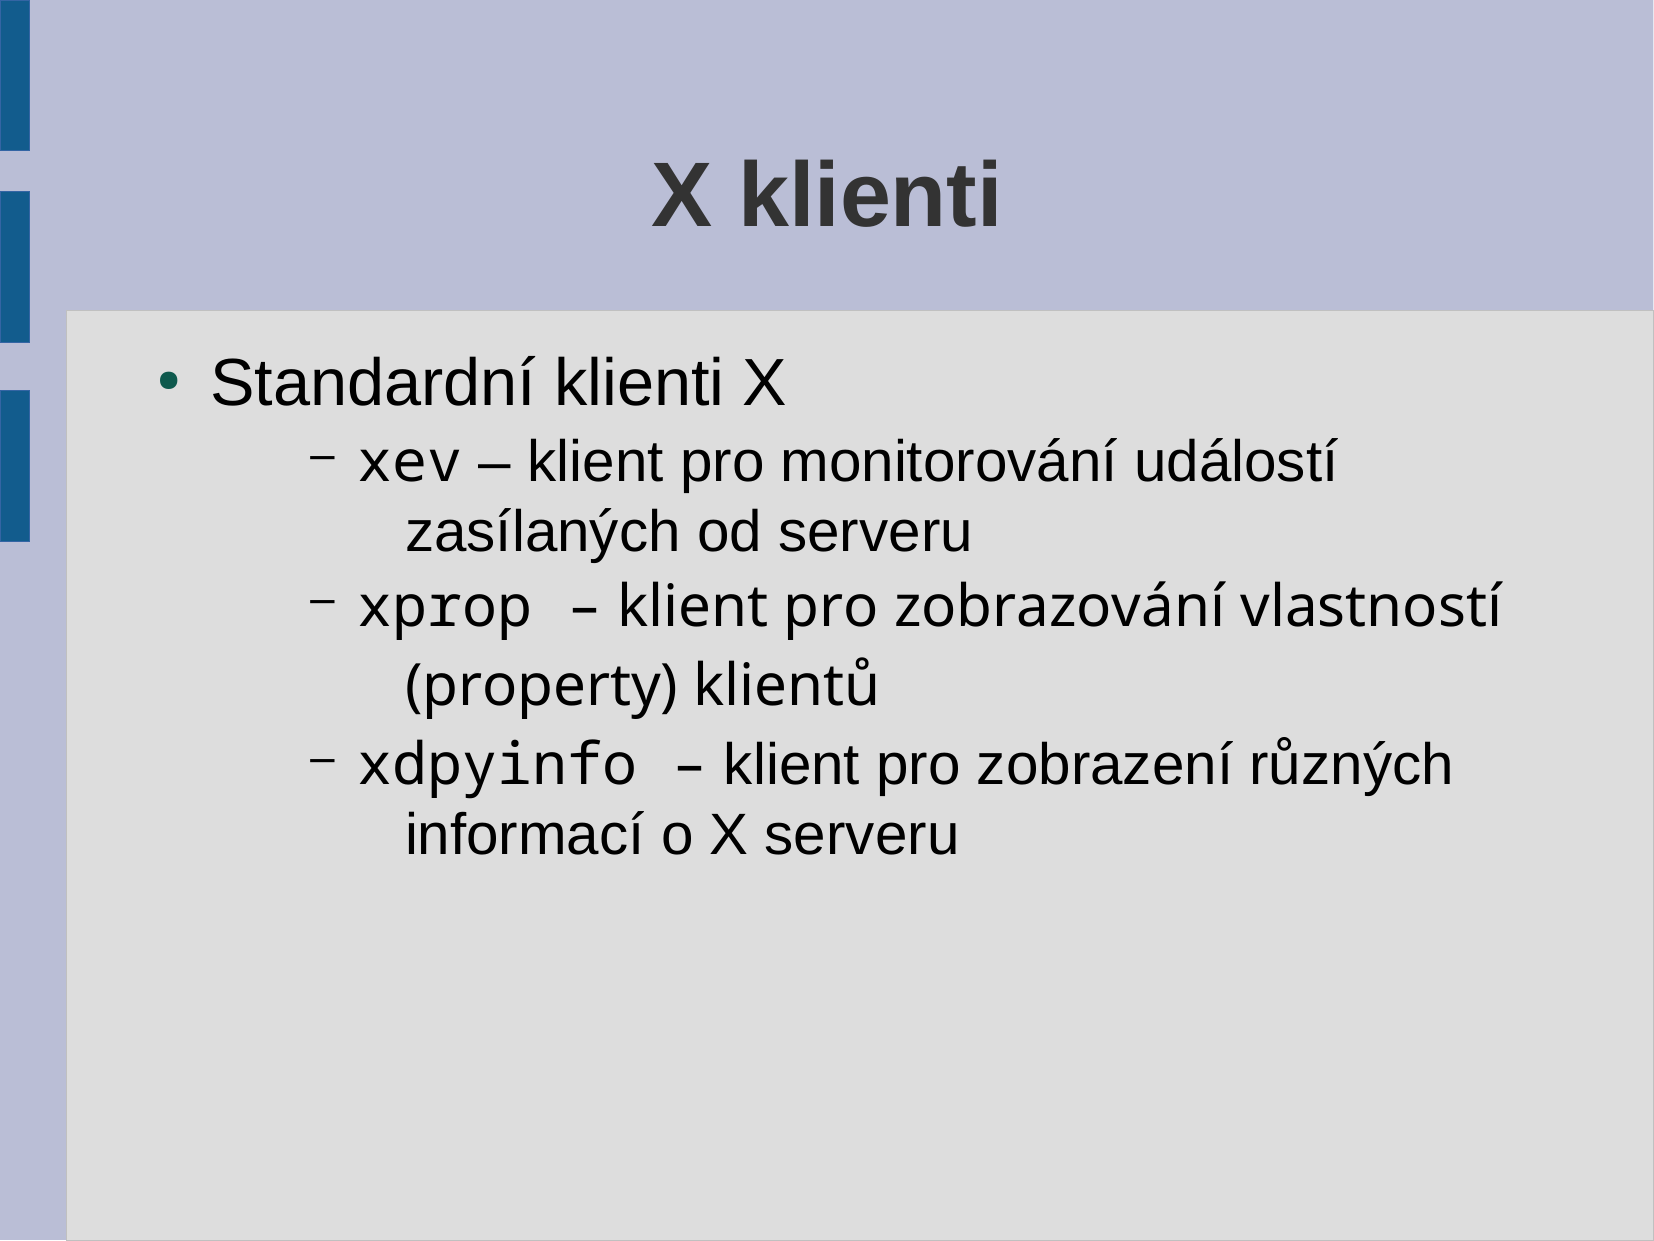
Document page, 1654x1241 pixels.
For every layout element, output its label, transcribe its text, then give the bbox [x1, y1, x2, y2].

title X klienti [121, 91, 1534, 299]
list Standardní klienti X xev – klient pro monitorování událostí zasílaných od serveru xprop – klient pro zobrazování vlastností (property) klientů xdpyinfo – klient pro zobrazení různých informací o X serveru [121, 344, 1534, 1127]
